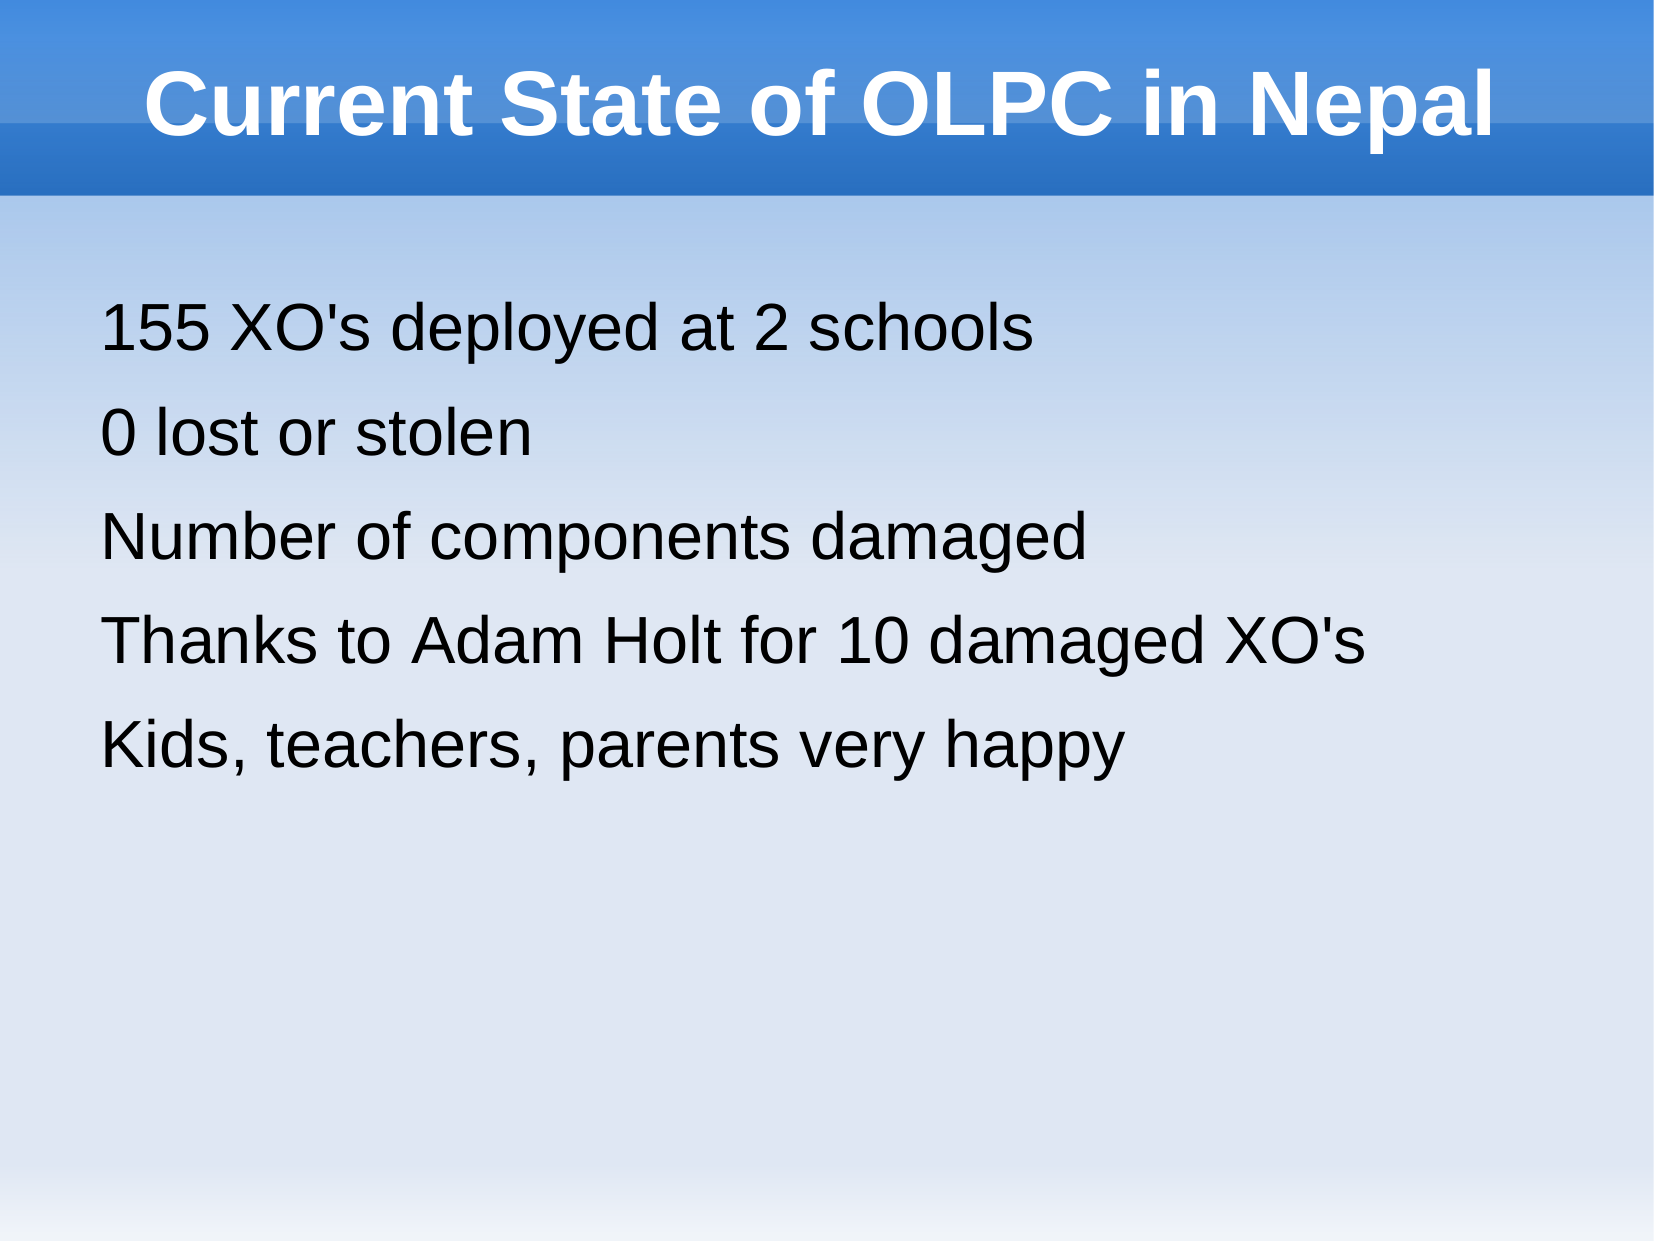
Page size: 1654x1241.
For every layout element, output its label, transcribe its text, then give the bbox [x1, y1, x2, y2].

picture [0, 0, 1654, 1241]
title Current State of OLPC in Nepal [76, 7, 1565, 200]
list 155 XO's deployed at 2 schools 0 lost or stolen Number of components damaged Thanks to Adam Holt for 10 damaged XO's Kids, teachers, parents very happy [82, 290, 1571, 1094]
